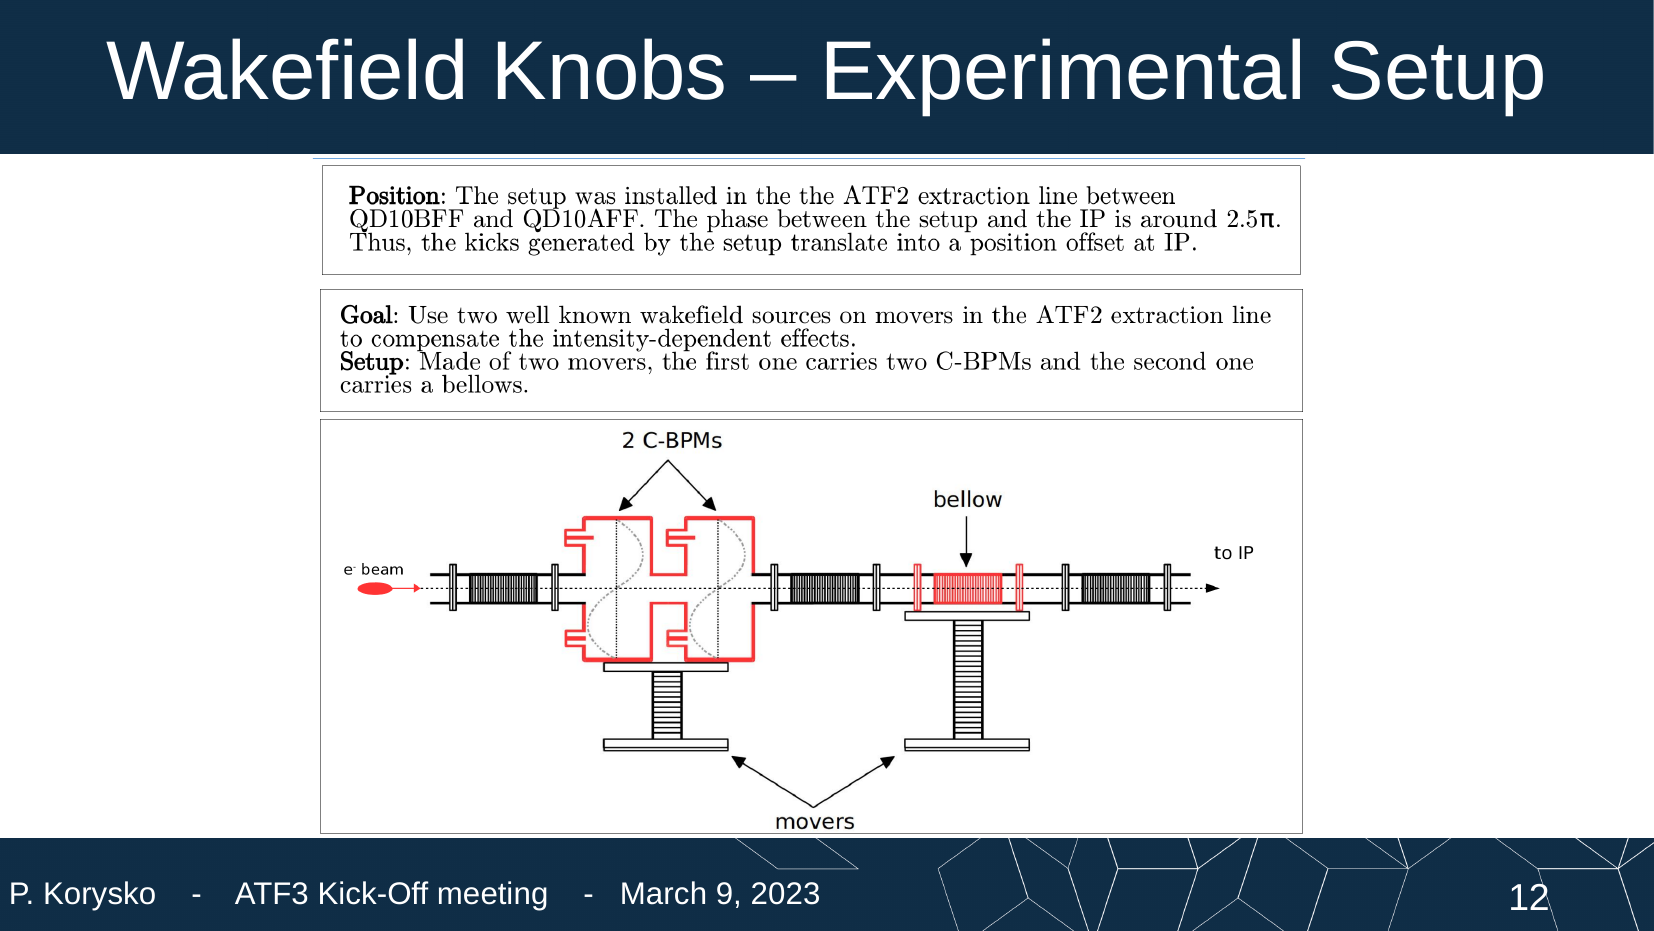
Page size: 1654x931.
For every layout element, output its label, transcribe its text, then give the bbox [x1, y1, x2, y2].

text_box P. Korysko - ATF3 Kick-Off meeting - March 9, 2023 [0, 868, 957, 931]
picture [0, 838, 1654, 931]
picture [0, 0, 1654, 154]
picture [307, 158, 1312, 837]
text_box <number> [1493, 868, 1654, 931]
